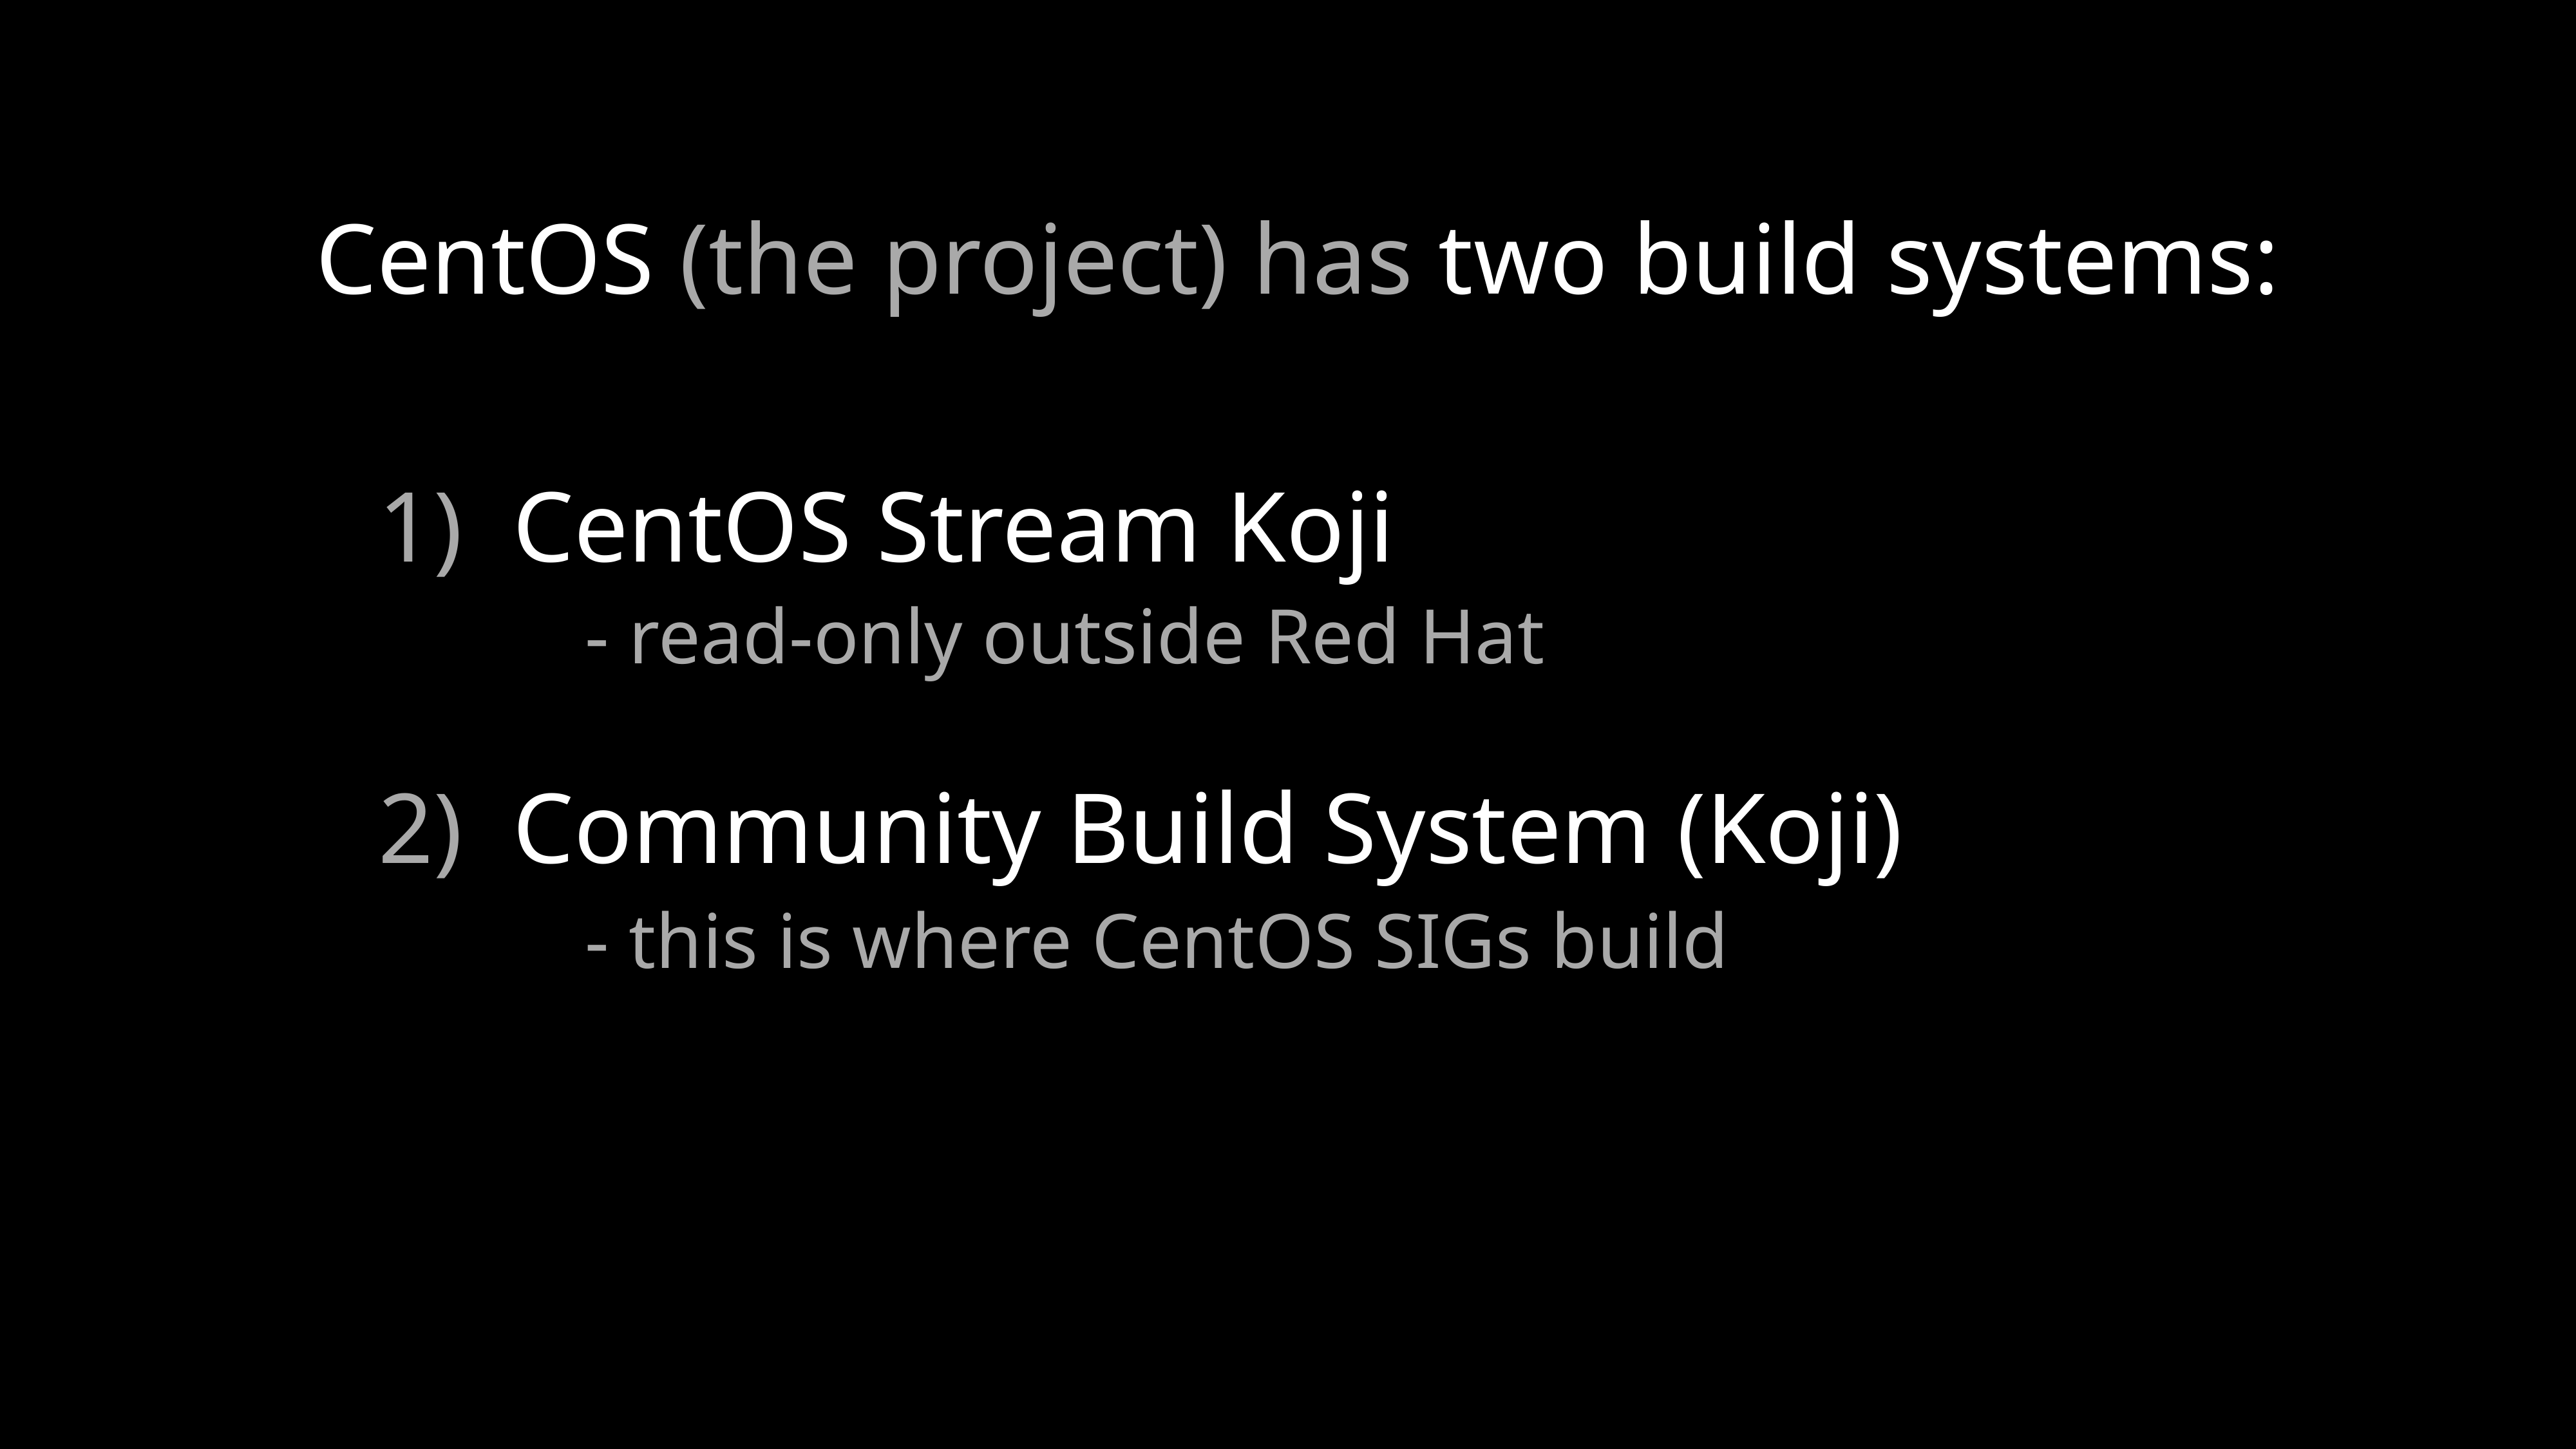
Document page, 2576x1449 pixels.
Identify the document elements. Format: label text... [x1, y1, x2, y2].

text_box - this is where CentOS SIGs build [580, 898, 1908, 990]
text_box 1) CentOS Stream Koji [373, 473, 1643, 589]
text_box 2) Community Build System (Koji) [373, 774, 2053, 890]
text_box - read-only outside Red Hat [580, 593, 1739, 686]
text_box CentOS (the project) has two build systems: [310, 205, 2463, 321]
